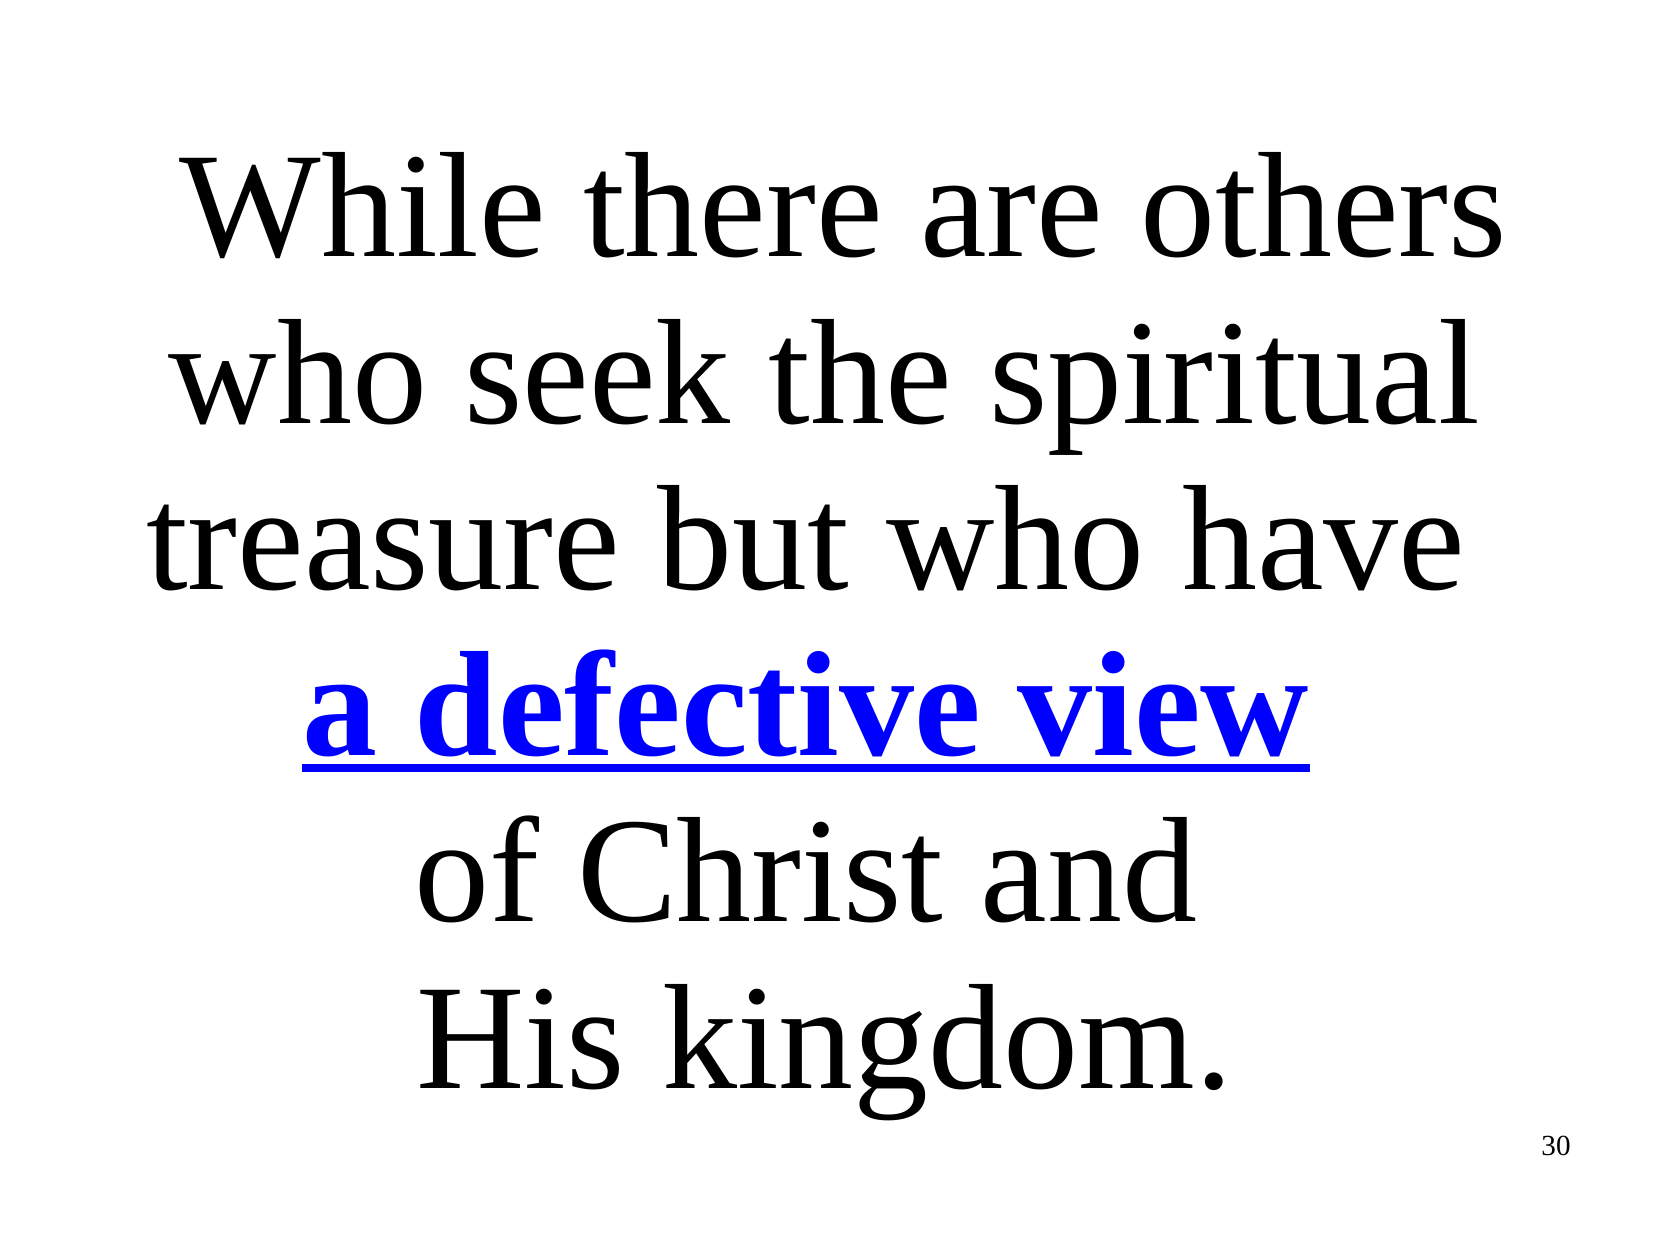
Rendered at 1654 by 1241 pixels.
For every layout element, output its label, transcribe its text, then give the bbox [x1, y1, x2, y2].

list While there are others who seek the spiritual treasure but who have a defective view of Christ and His kingdom. [37, 37, 1613, 1201]
